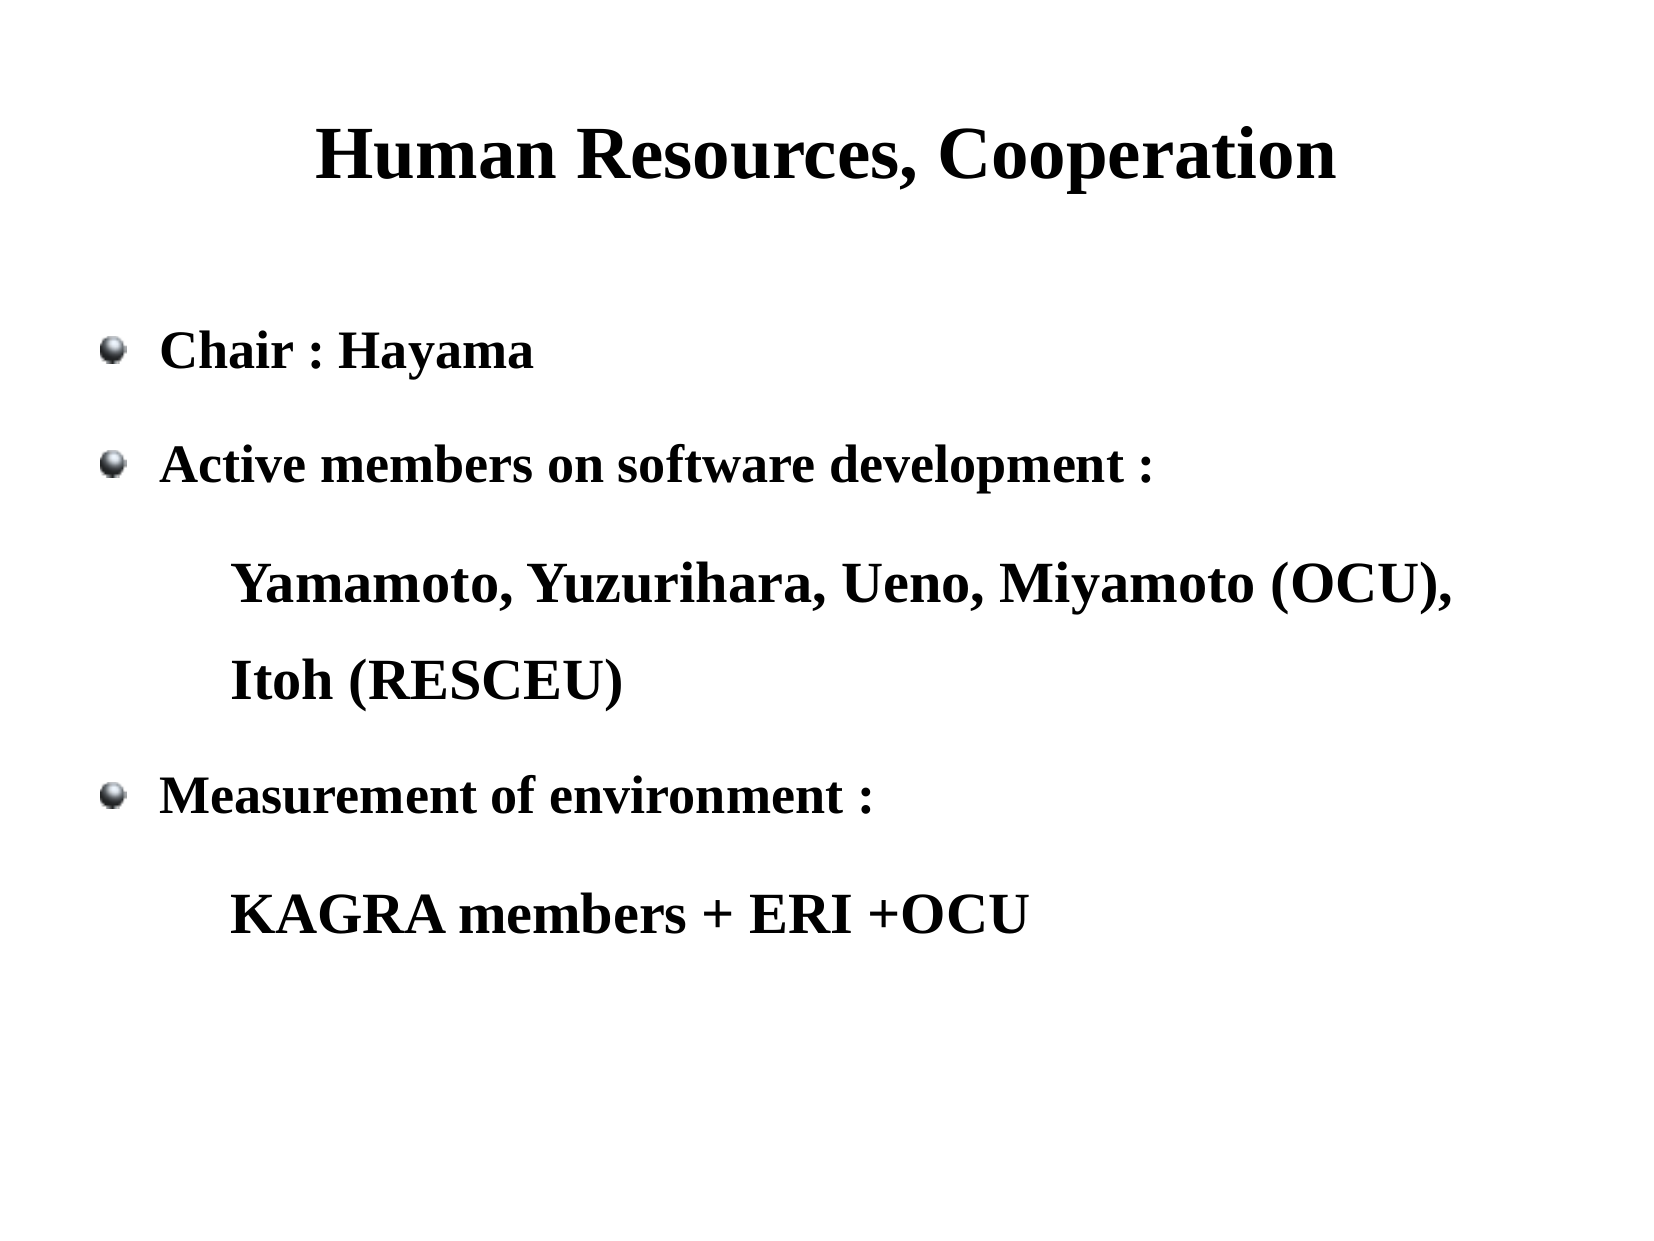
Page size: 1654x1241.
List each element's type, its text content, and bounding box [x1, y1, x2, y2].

list Chair : Hayama Active members on software development : Yamamoto, Yuzurihara, Ueno, Miyamoto (OCU), Itoh (RESCEU) Measurement of environment : KAGRA members + ERI +OCU [82, 290, 1571, 1010]
title Human Resources, Cooperation [82, 49, 1571, 257]
